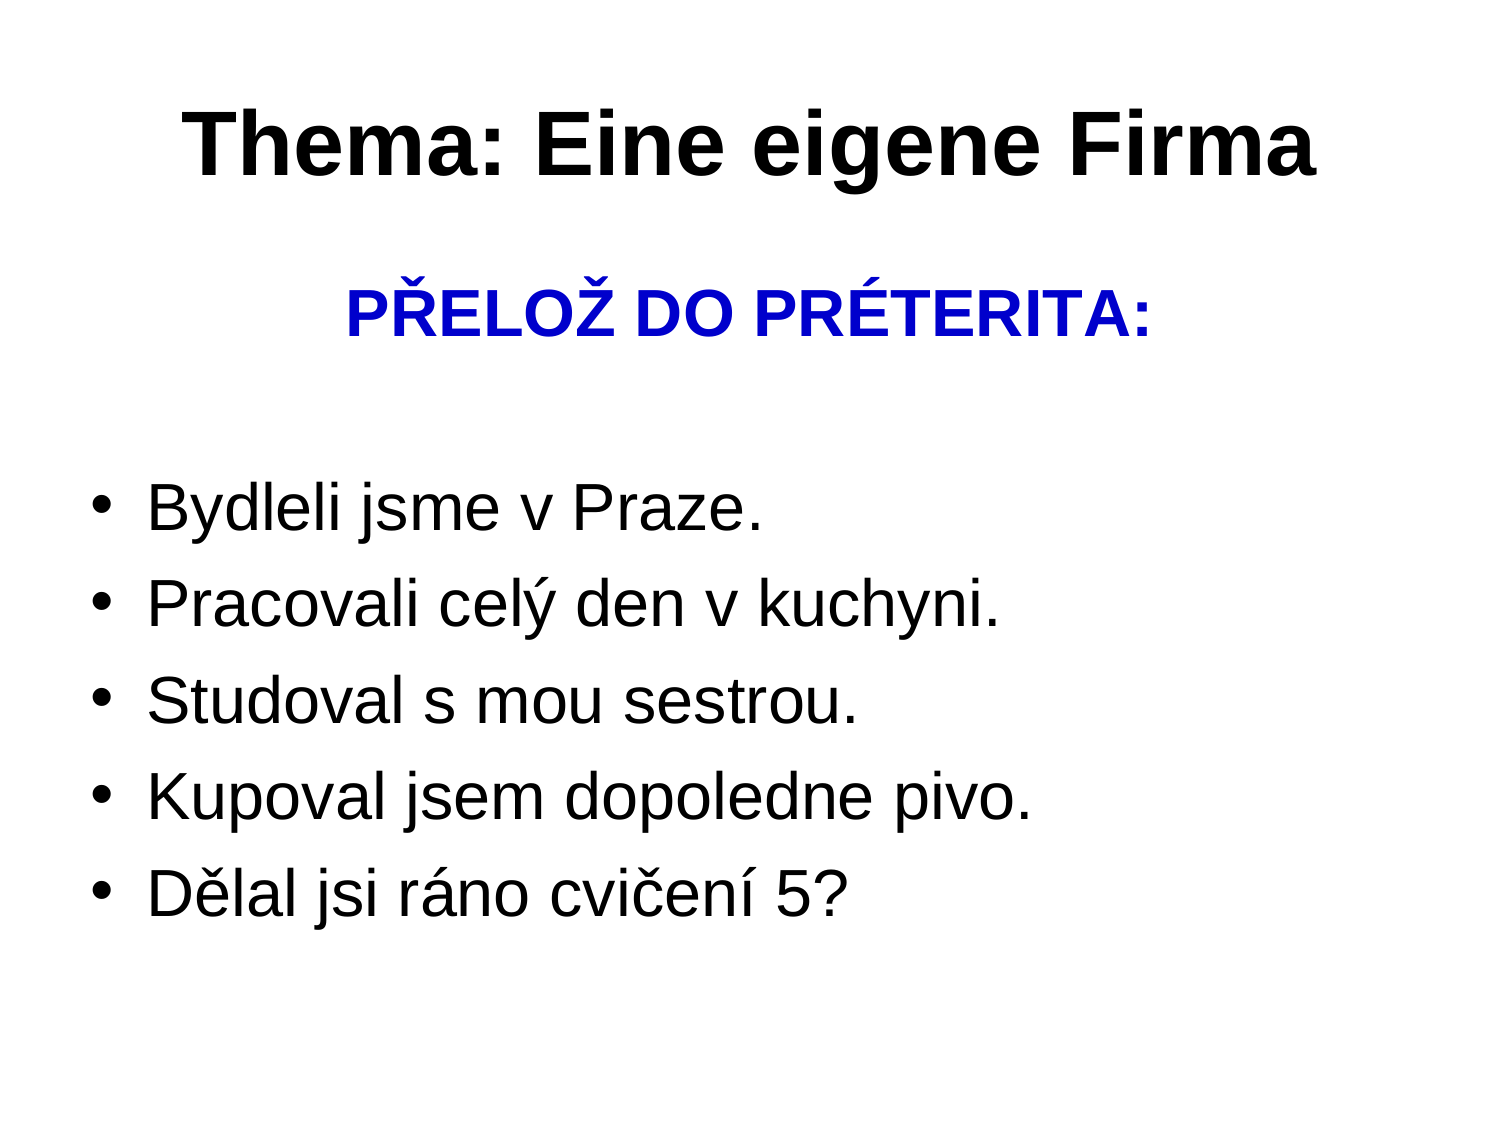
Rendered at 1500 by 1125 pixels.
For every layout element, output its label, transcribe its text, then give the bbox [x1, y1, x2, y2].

title Thema: Eine eigene Firma [75, 45, 1426, 233]
list PŘELOŽ DO PRÉTERITA: Bydleli jsme v Praze. Pracovali celý den v kuchyni. Studoval s mou sestrou. Kupoval jsem dopoledne pivo. Dělal jsi ráno cvičení 5? [75, 262, 1426, 1006]
